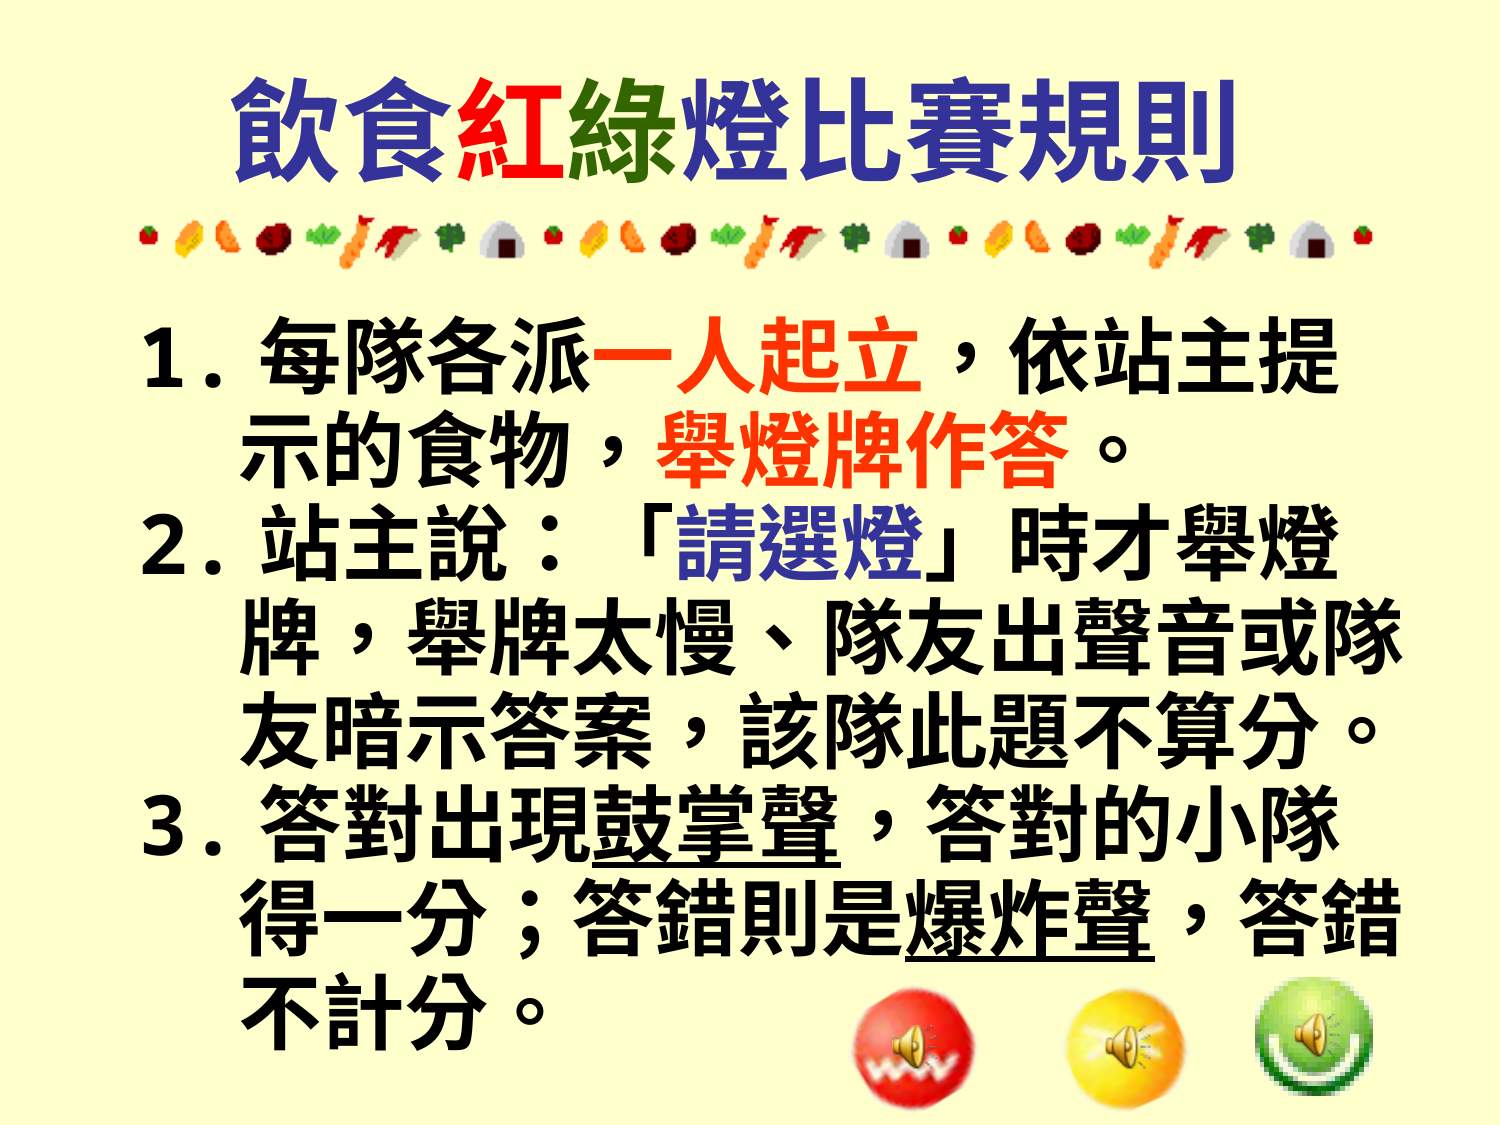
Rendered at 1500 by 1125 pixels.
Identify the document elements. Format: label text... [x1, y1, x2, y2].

picture [135, 210, 1378, 273]
text_box 1.每隊各派一人起立，依站主提示的食物，舉燈牌作答。 2.站主說：「請選燈」時才舉燈牌，舉牌太慢、隊友出聲音或隊友暗示答案，該隊此題不算分。 3.答對出現鼓掌聲，答對的小隊得一分；答錯則是爆炸聲，答錯不計分。 [123, 302, 1430, 1090]
picture [1246, 977, 1388, 1096]
text_box 飲食紅綠燈比賽規則 [88, 35, 1439, 223]
picture [1039, 965, 1216, 1125]
picture [824, 960, 1007, 1125]
